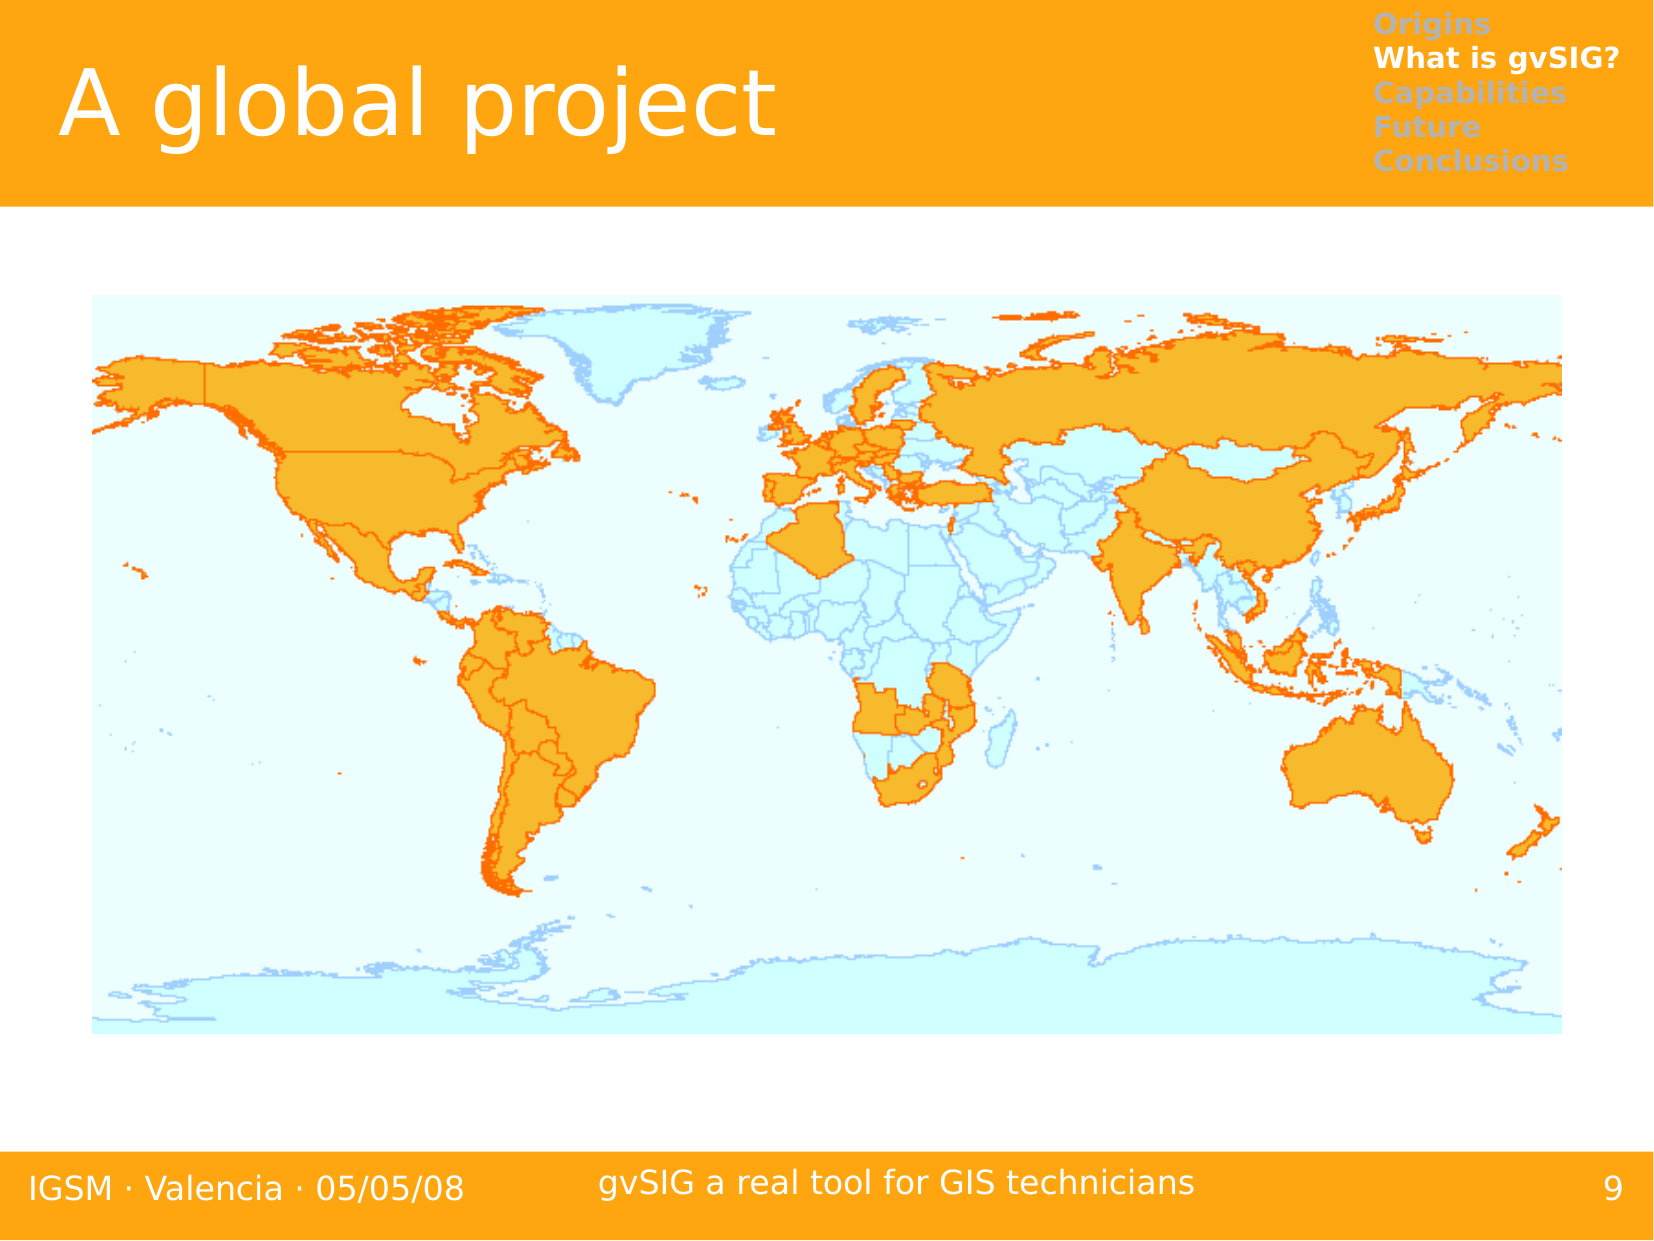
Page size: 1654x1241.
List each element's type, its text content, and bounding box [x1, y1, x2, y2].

title A global project [59, 29, 1358, 178]
picture [92, 295, 1562, 1034]
text_box Origins What is gvSIG? Capabilities Future Conclusions [1358, 0, 1654, 207]
